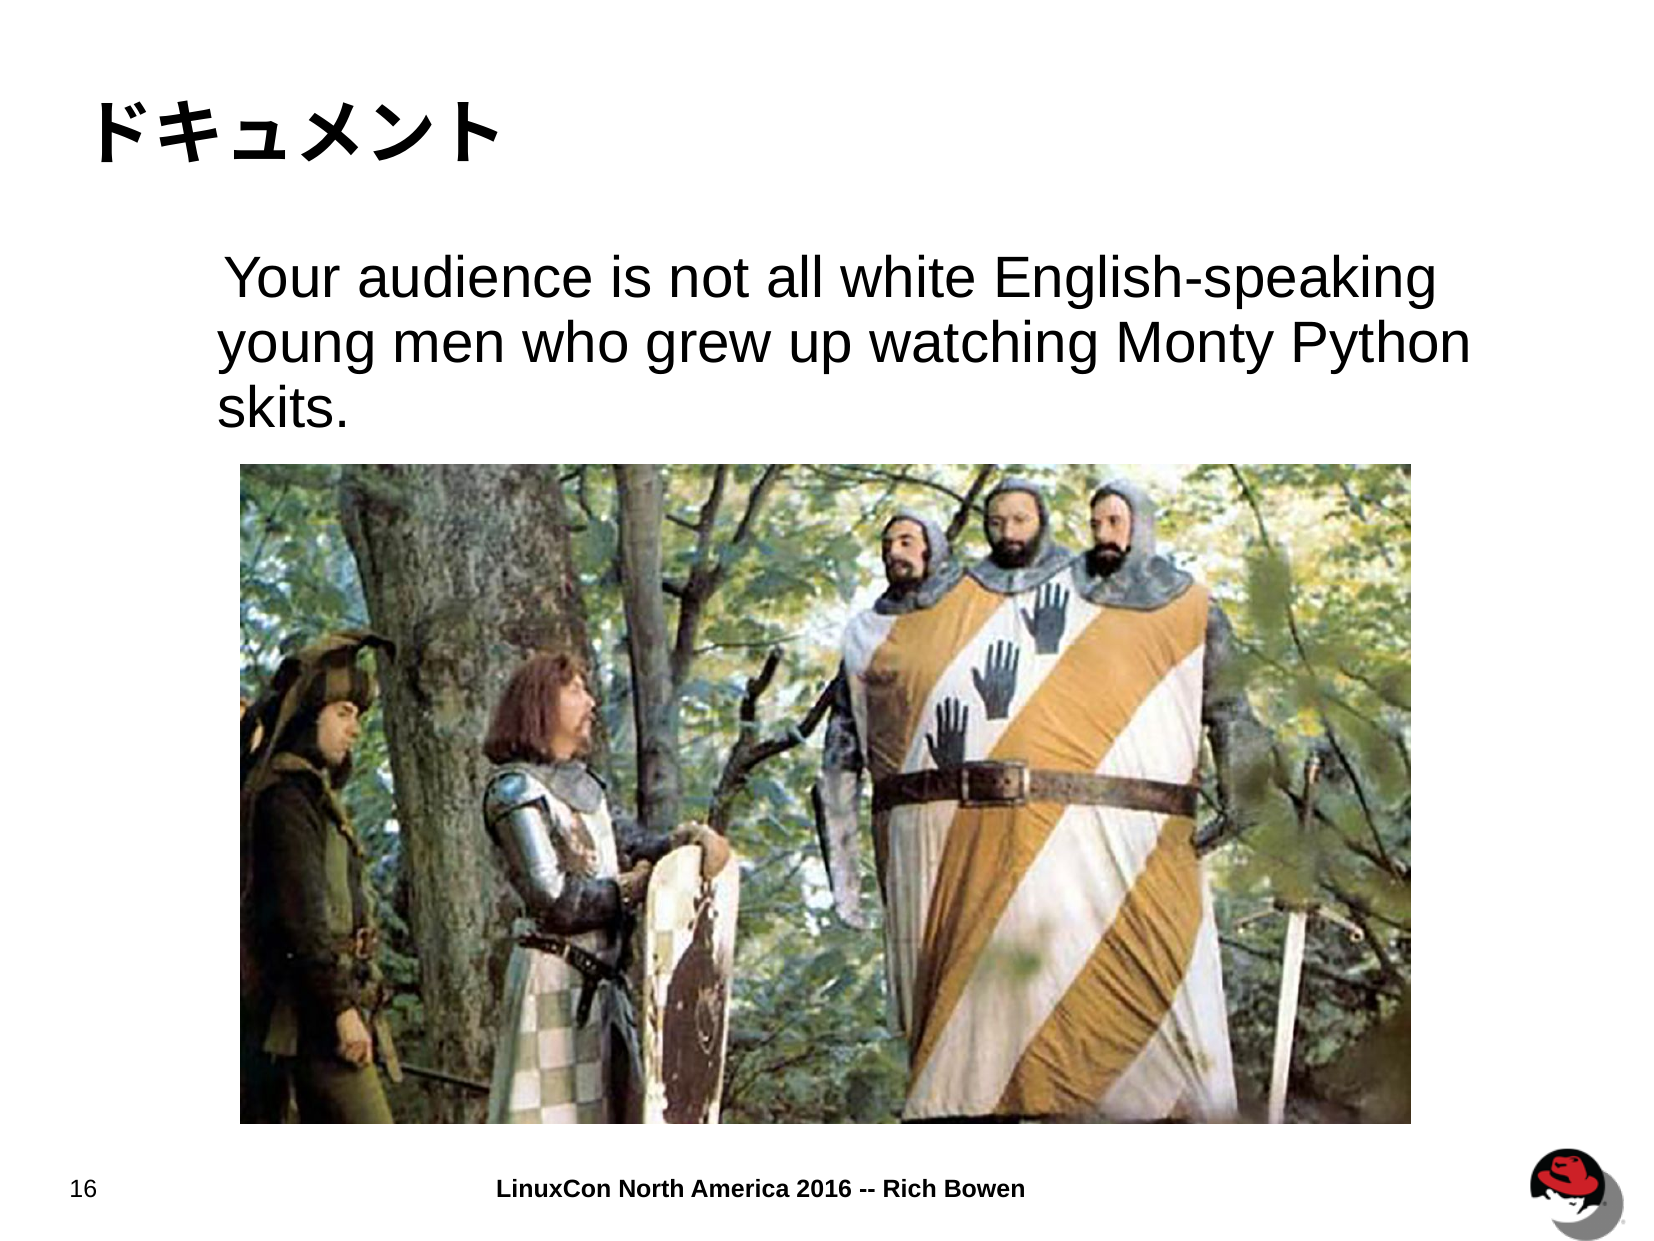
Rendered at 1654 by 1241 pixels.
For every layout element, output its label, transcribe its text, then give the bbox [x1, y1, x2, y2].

picture [240, 464, 1411, 1124]
picture [1529, 1146, 1613, 1224]
list Your audience is not all white English-speaking young men who grew up watching Monty Python skits. [86, 244, 1576, 1039]
title ドキュメント [82, 37, 1571, 226]
